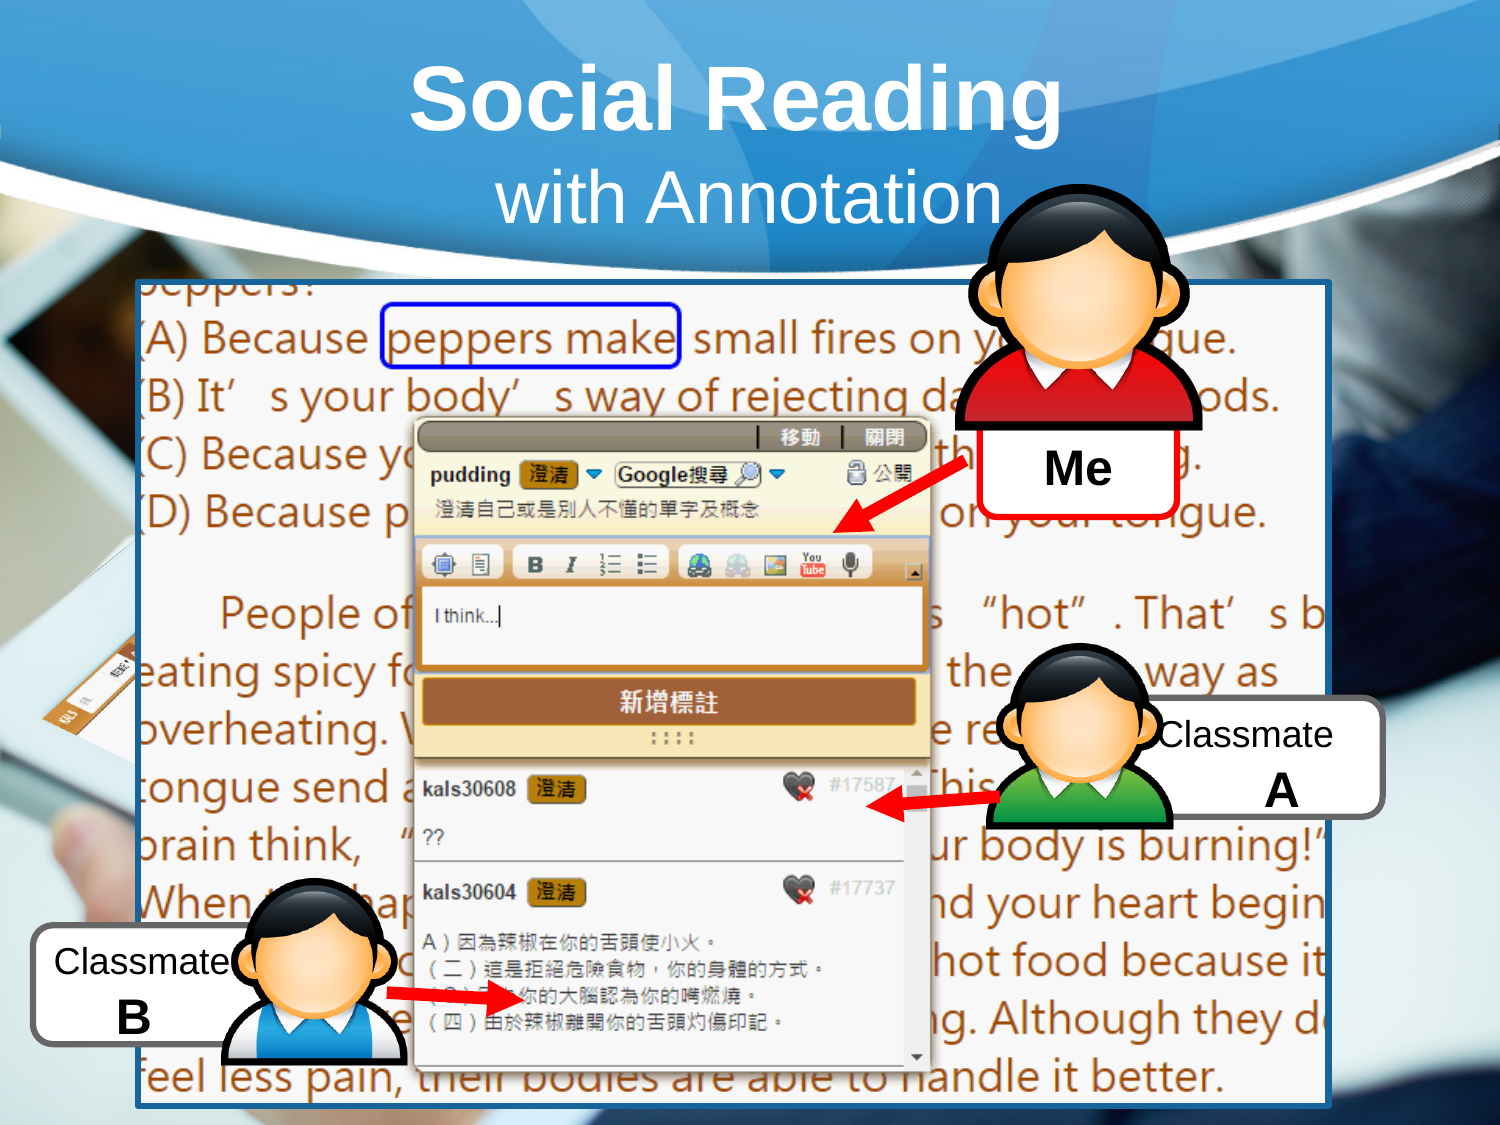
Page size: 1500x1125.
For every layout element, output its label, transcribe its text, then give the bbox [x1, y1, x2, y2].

text_box Me [979, 431, 1178, 517]
text_box Classmate B [32, 925, 220, 1045]
title Social Reading with Annotation [75, 45, 1425, 233]
picture [0, 0, 1500, 1125]
text_box Classmate A [1174, 697, 1383, 817]
